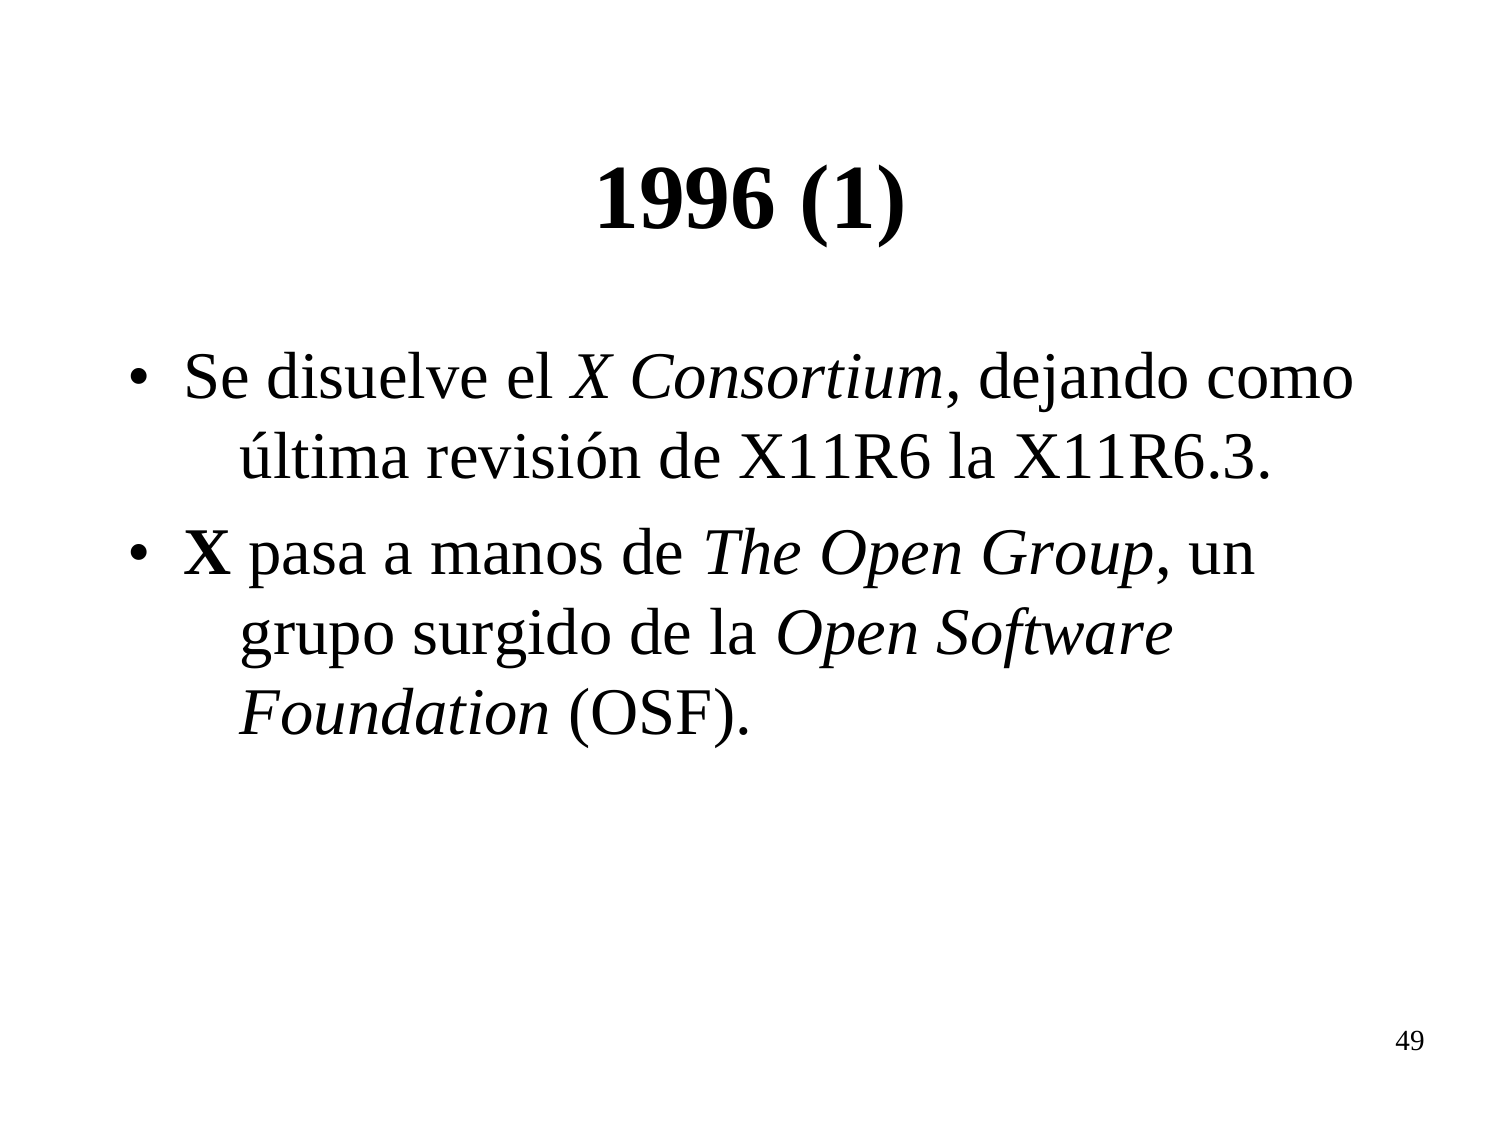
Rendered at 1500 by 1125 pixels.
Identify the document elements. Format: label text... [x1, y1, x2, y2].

title 1996 (1) [112, 99, 1388, 288]
list Se disuelve el X Consortium, dejando como última revisión de X11R6 la X11R6.3. X pasa a manos de The Open Group, un grupo surgido de la Open Software Foundation (OSF). [112, 324, 1388, 1000]
